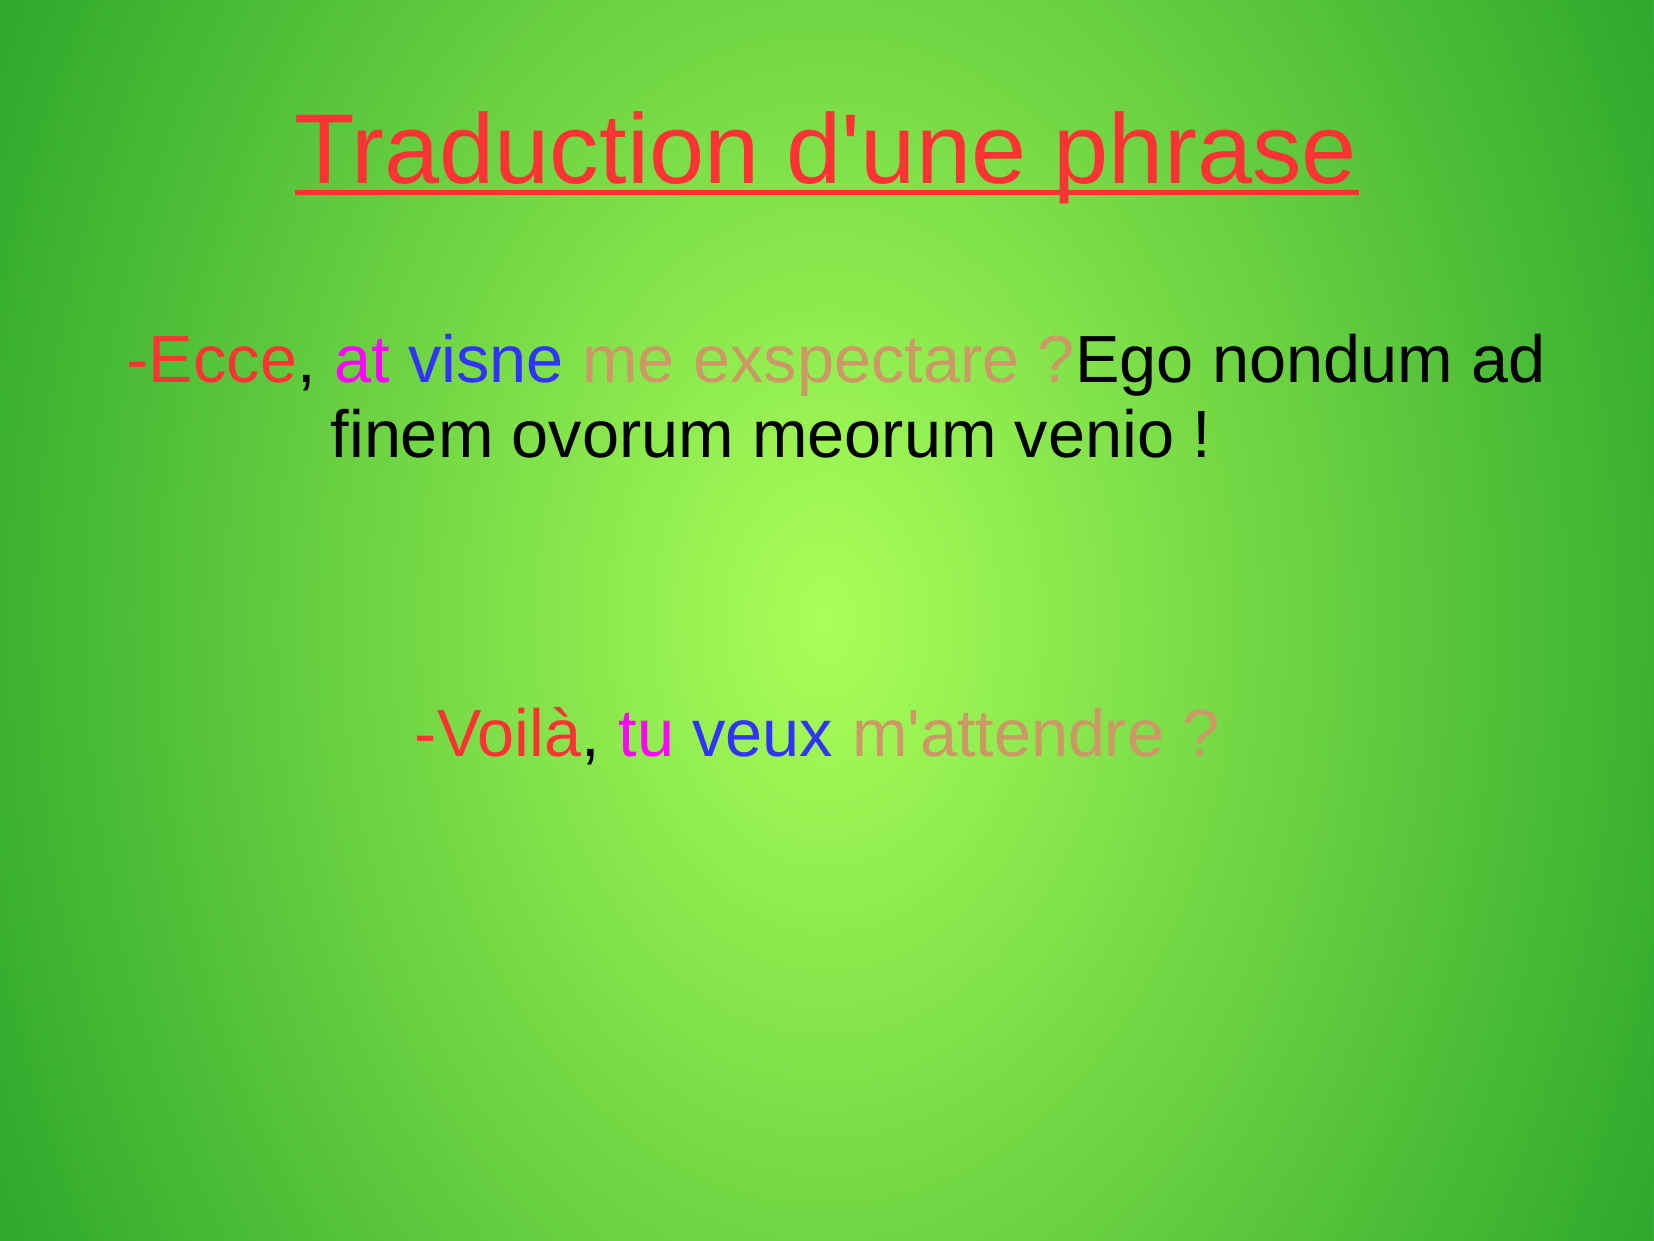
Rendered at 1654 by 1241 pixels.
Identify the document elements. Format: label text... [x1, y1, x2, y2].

title Traduction d'une phrase [82, 47, 1571, 252]
subtitle -Ecce, at visne me exspectare ?Ego nondum ad finem ovorum meorum venio ! -Voilà, tu veux m'attendre ? [82, 299, 1571, 1019]
